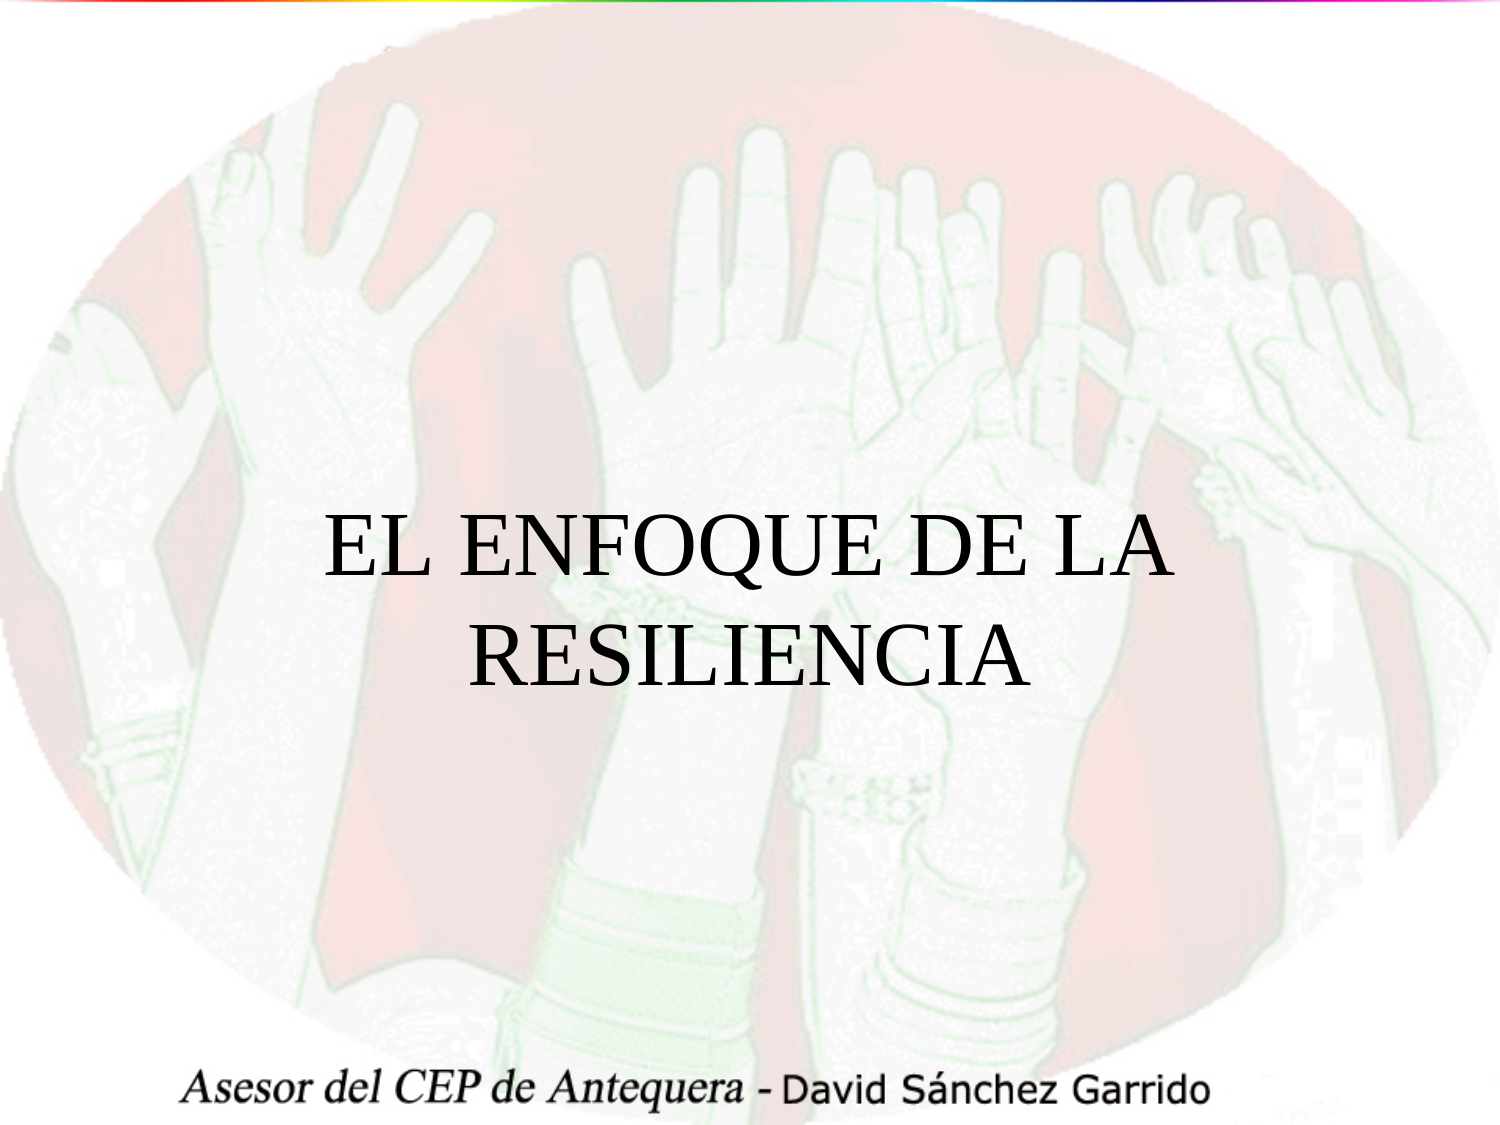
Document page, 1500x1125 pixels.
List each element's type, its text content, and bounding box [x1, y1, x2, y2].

title EL ENFOQUE DE LA RESILIENCIA [112, 499, 1388, 688]
picture [0, 0, 1500, 1125]
